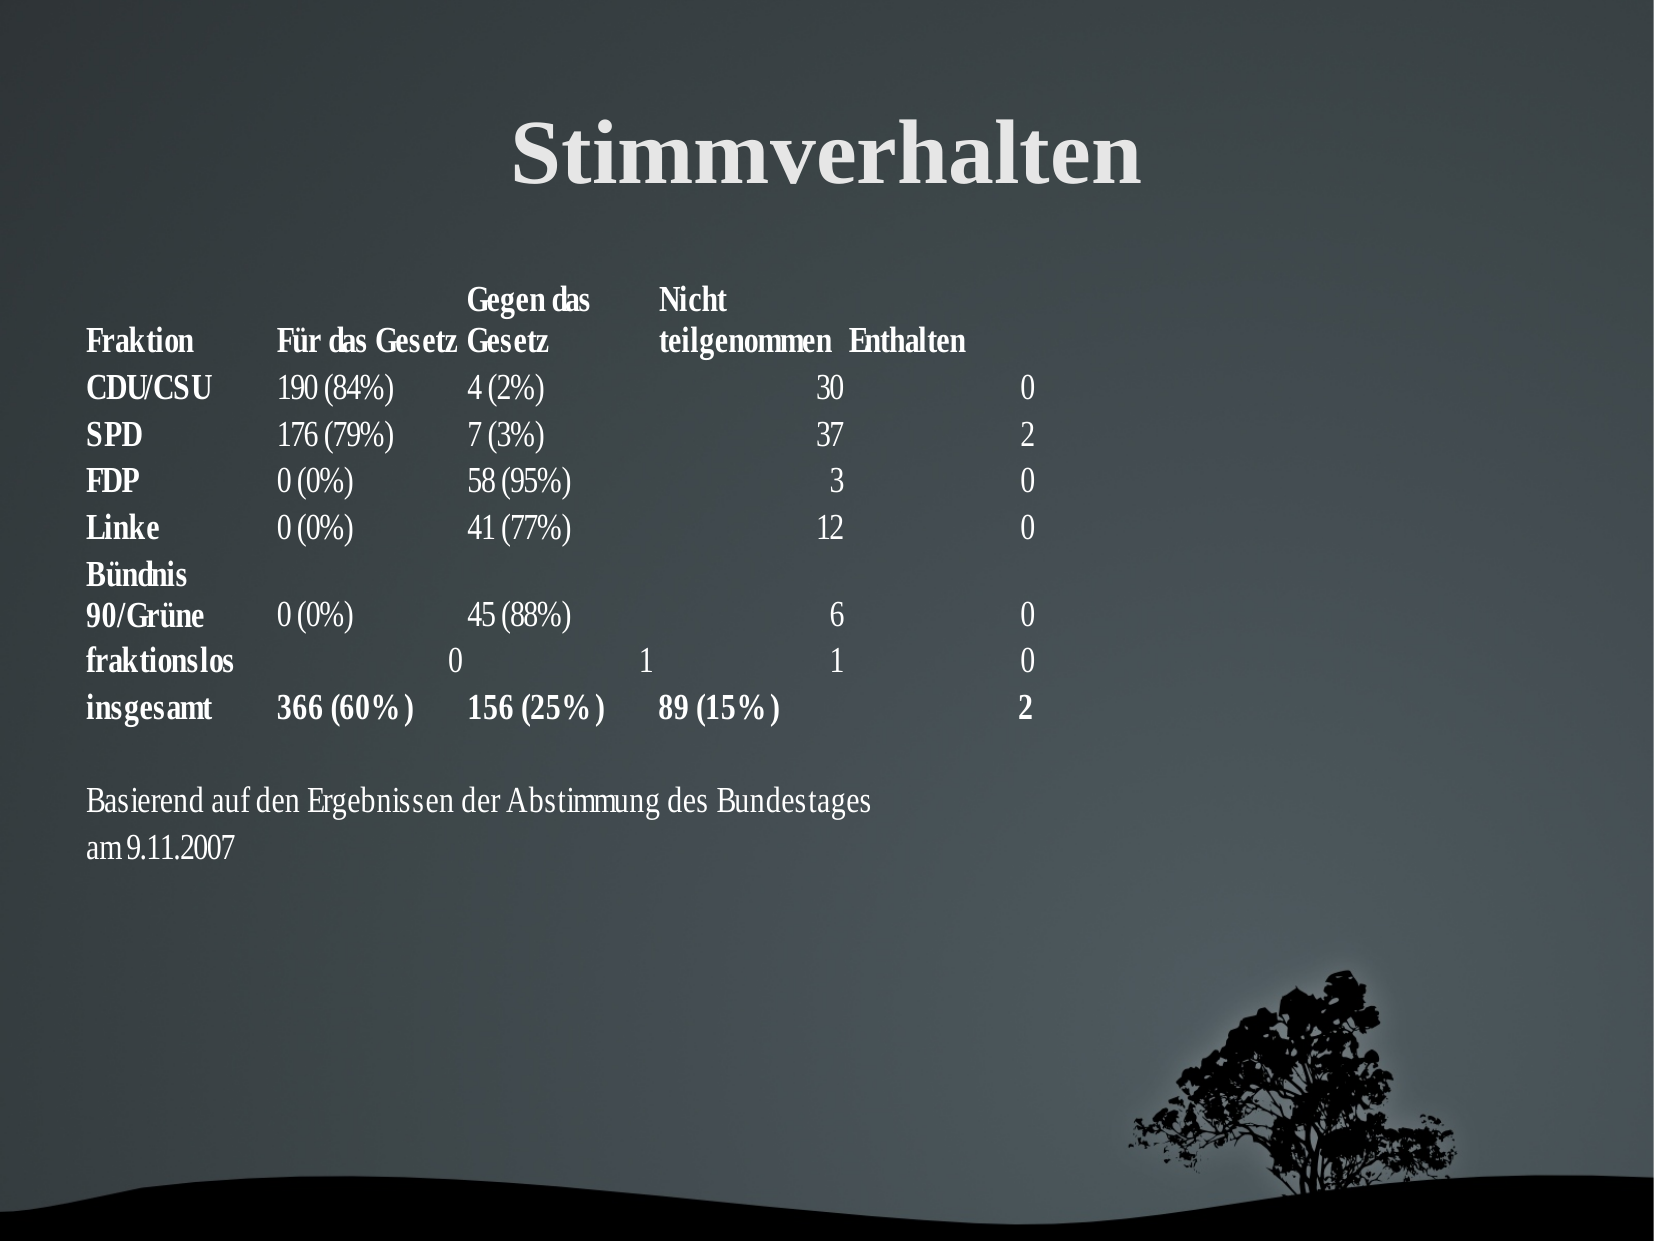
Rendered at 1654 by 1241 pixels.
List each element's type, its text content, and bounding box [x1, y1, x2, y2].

picture [0, 0, 1654, 1241]
chart [83, 278, 1654, 1241]
title Stimmverhalten [82, 49, 1571, 257]
